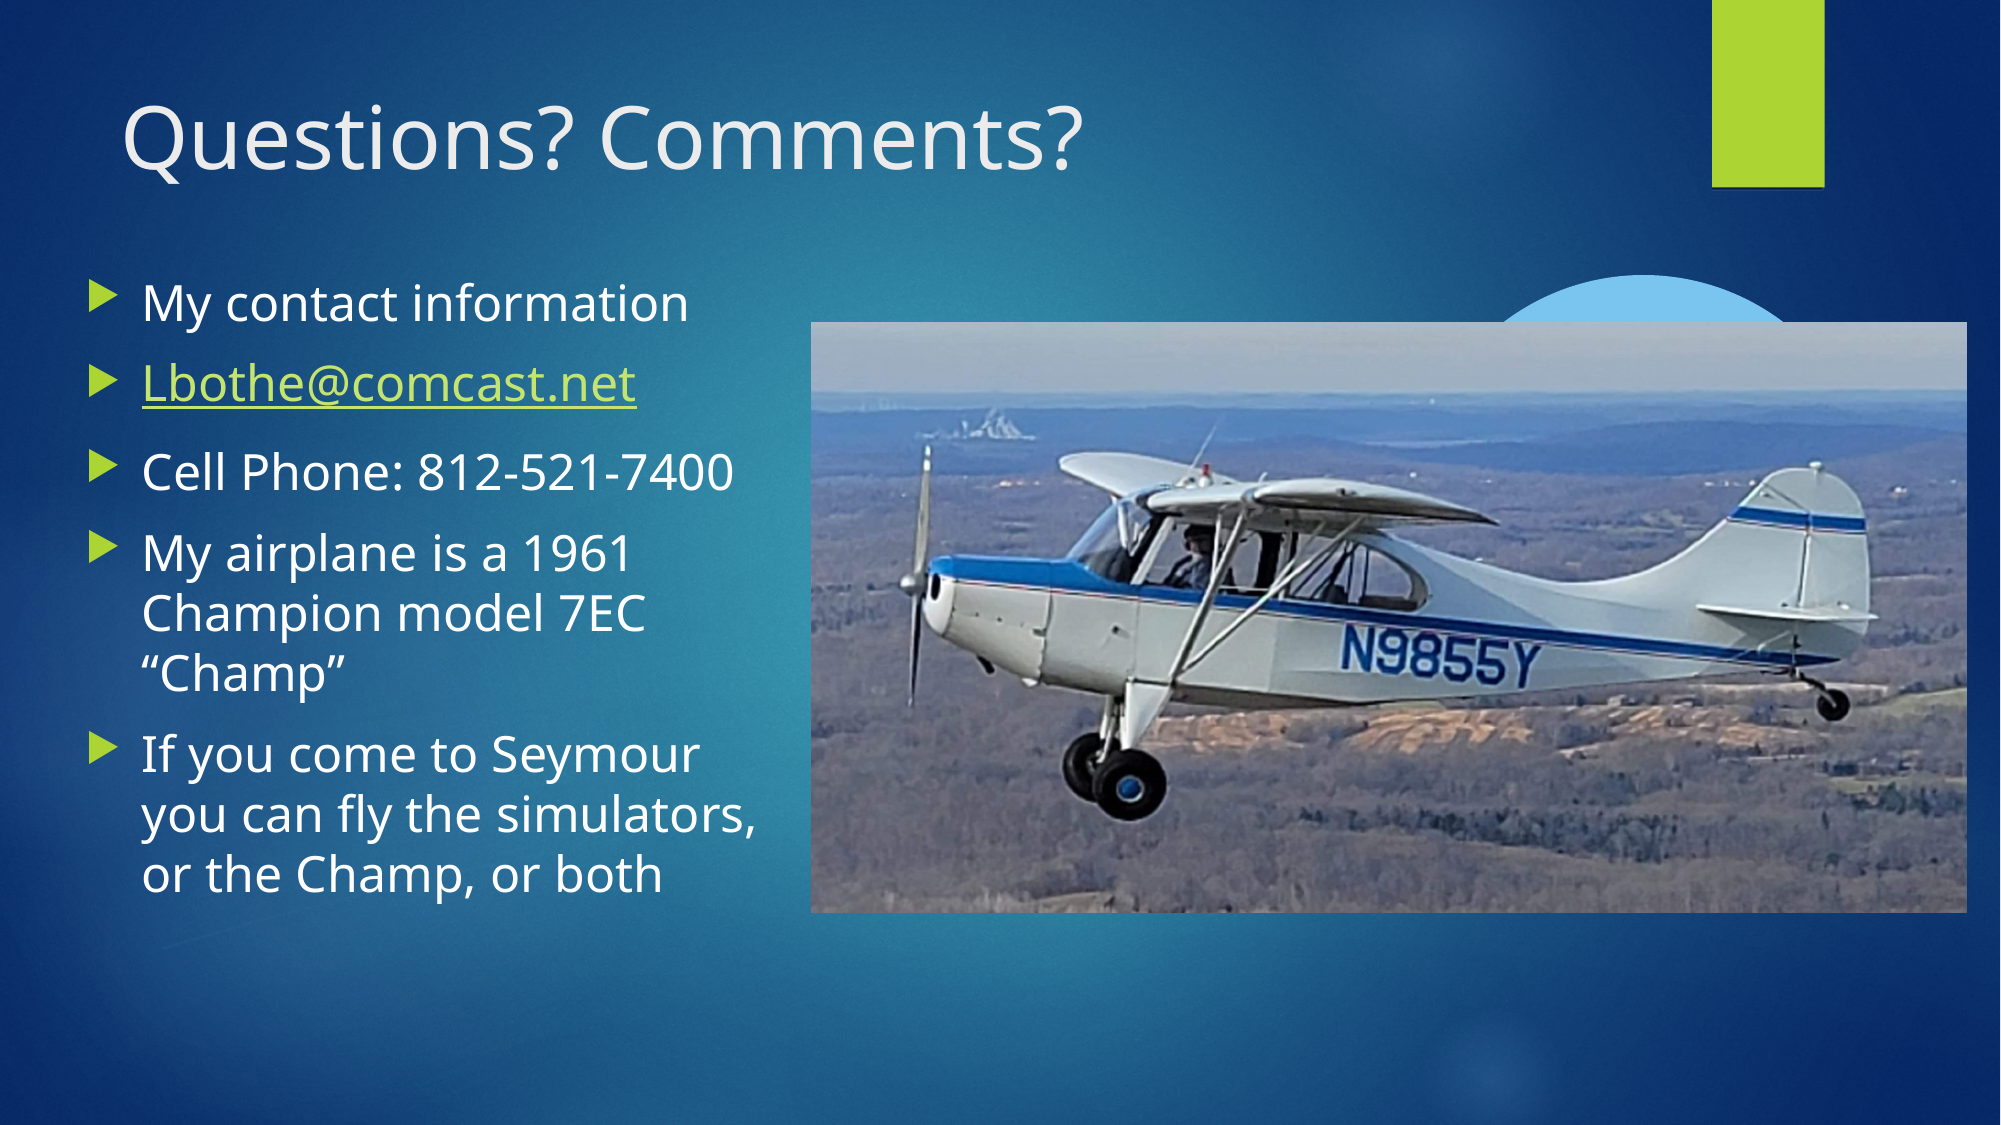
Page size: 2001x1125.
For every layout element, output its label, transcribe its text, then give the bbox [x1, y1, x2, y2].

picture [0, 0, 2001, 1125]
text_box My contact information Lbothe@comcast.net Cell Phone: 812-521-7400 My airplane is a 1961 Champion model 7EC “Champ” If you come to Seymour you can fly the simulators, or the Champ, or both [70, 263, 798, 1012]
text_box Questions? Comments? [105, 74, 1649, 304]
